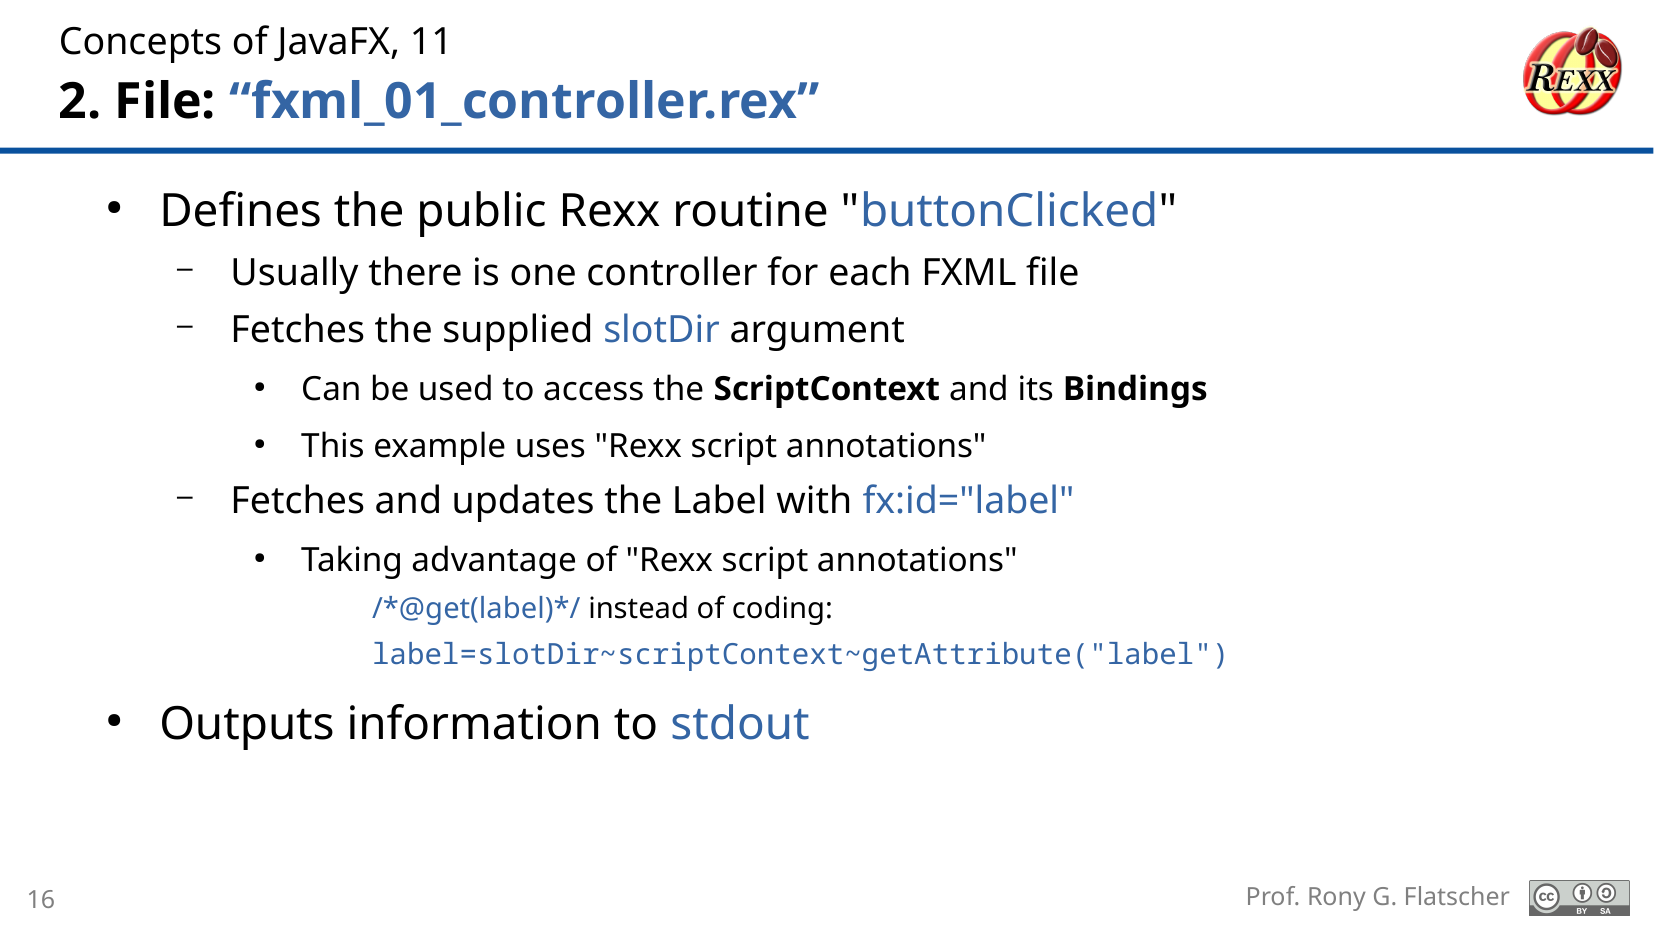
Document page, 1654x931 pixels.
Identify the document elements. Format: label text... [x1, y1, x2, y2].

list Defines the public Rexx routine "buttonClicked" Usually there is one controller for each FXML file Fetches the supplied slotDir argument Can be used to access the ScriptContext and its Bindings This example uses "Rexx script annotations" Fetches and updates the Label with fx:id="label" Taking advantage of "Rexx script annotations" /*@get(label)*/ instead of coding: label=slotDir~scriptContext~getAttribute("label") Outputs information to stdout [88, 177, 1577, 857]
title Concepts of JavaFX, 11 2. File: “fxml_01_controller.rex” [0, 0, 1625, 148]
